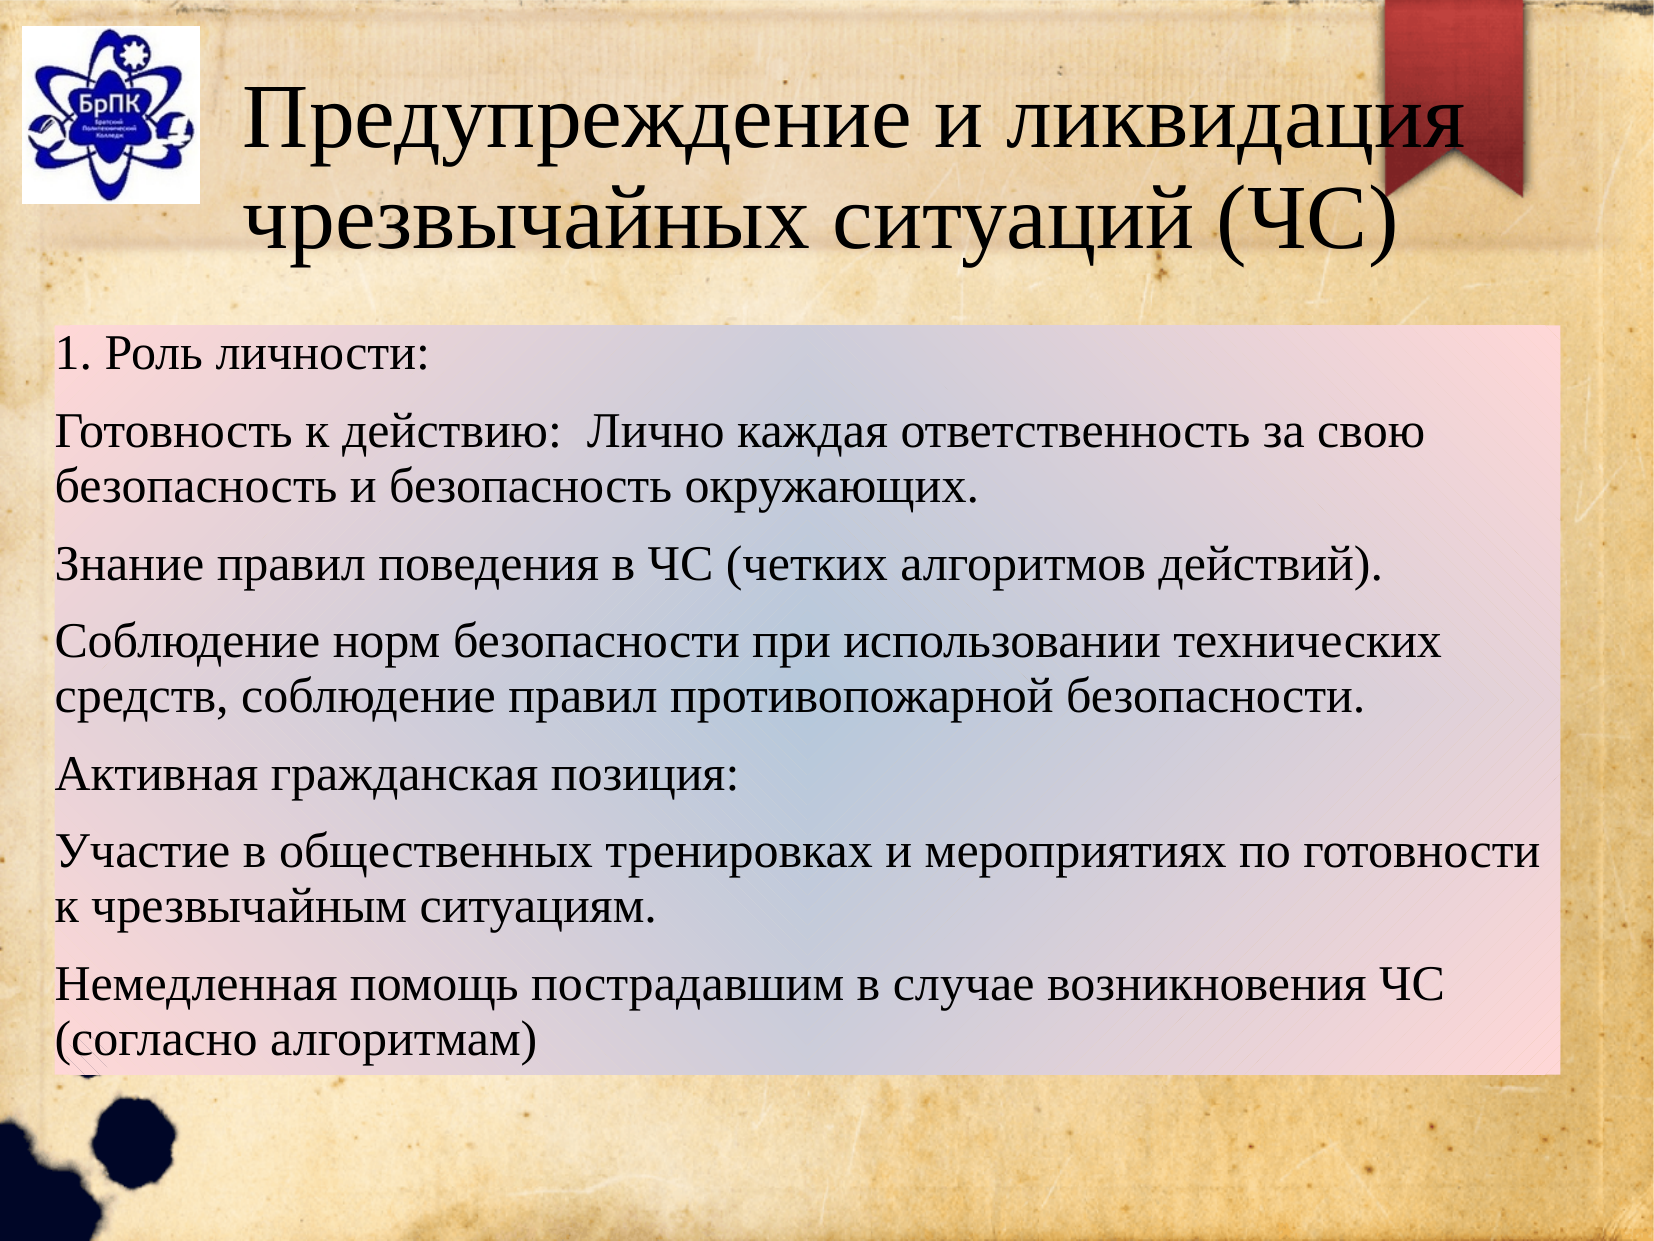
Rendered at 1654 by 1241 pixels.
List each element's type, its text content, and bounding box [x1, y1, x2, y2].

picture [0, 0, 1654, 1241]
title Предупреждение и ликвидация чрезвычайных ситуаций (ЧС) [242, 54, 1654, 280]
list 1. Роль личности: Готовность к действию: Лично каждая ответственность за свою безопасность и безопасность окружающих. Знание правил поведения в ЧС (четких алгоритмов действий). Соблюдение норм безопасности при использовании технических средств, соблюдение правил противопожарной безопасности. Активная гражданская позиция: Участие в общественных тренировках и мероприятиях по готовности к чрезвычайным ситуациям. Немедленная помощь пострадавшим в случае возникновения ЧС (согласно алгоритмам) [54, 325, 1561, 1075]
